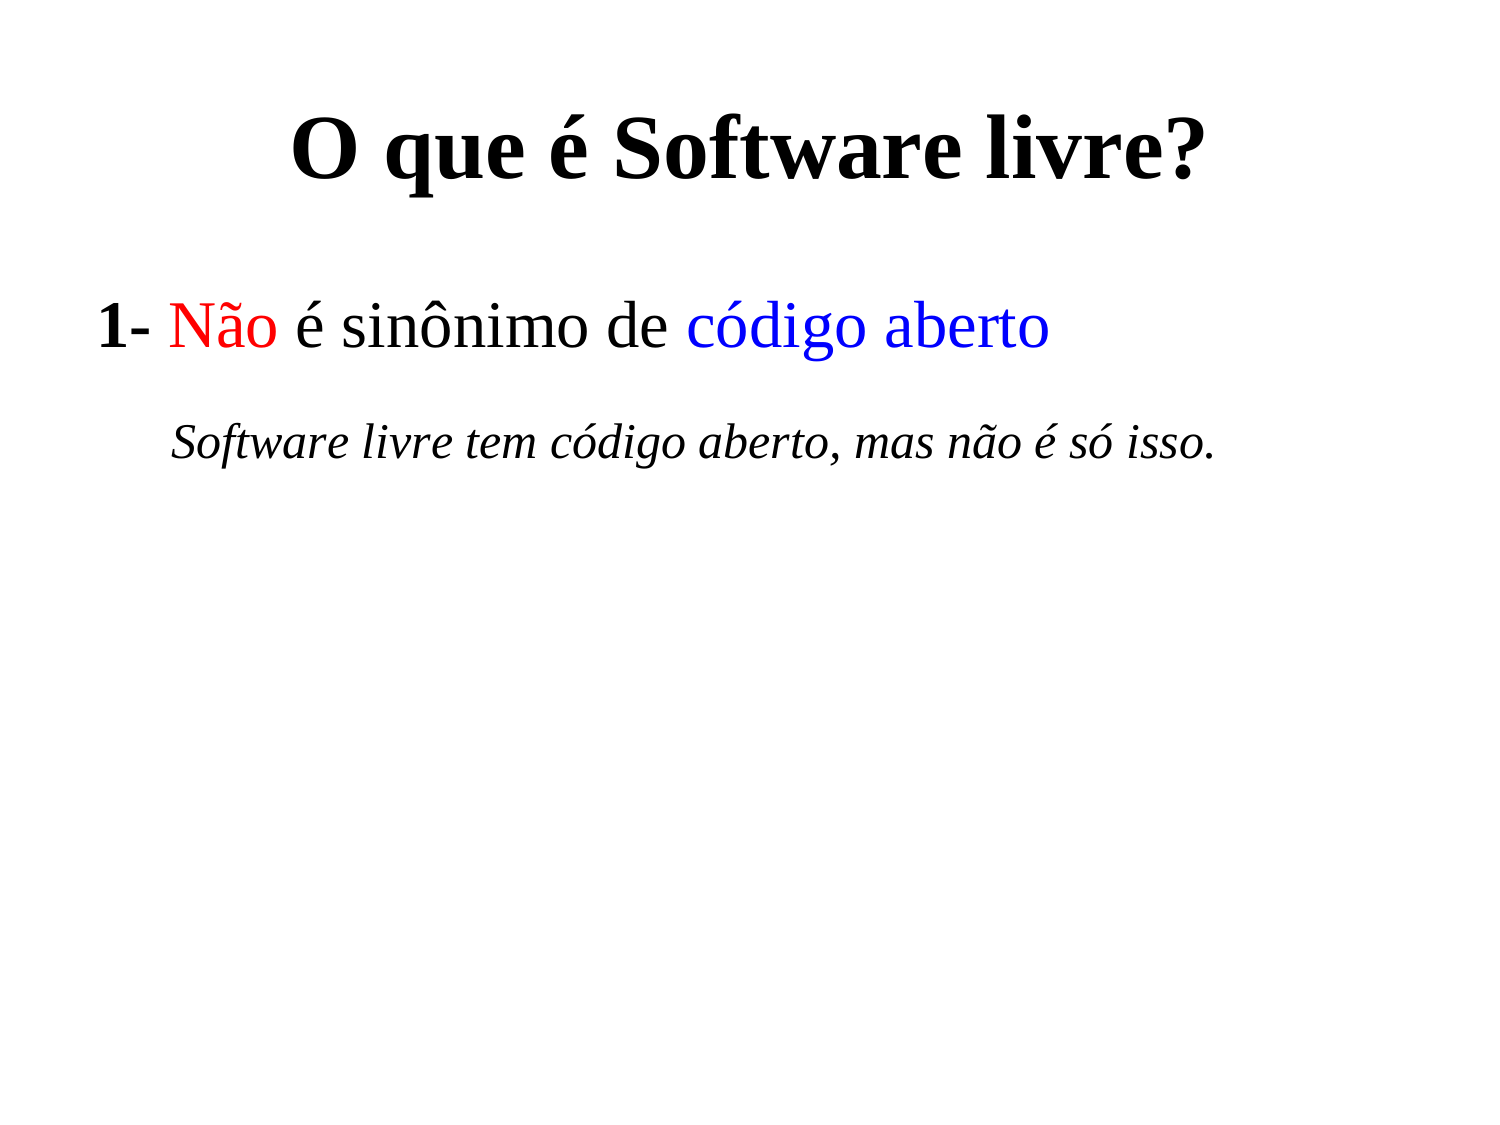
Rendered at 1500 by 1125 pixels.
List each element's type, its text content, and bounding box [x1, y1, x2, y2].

title O que é Software livre? [0, 78, 1500, 218]
text_box 1- Não é sinônimo de código aberto Software livre tem código aberto, mas não é só isso. [96, 287, 1309, 973]
